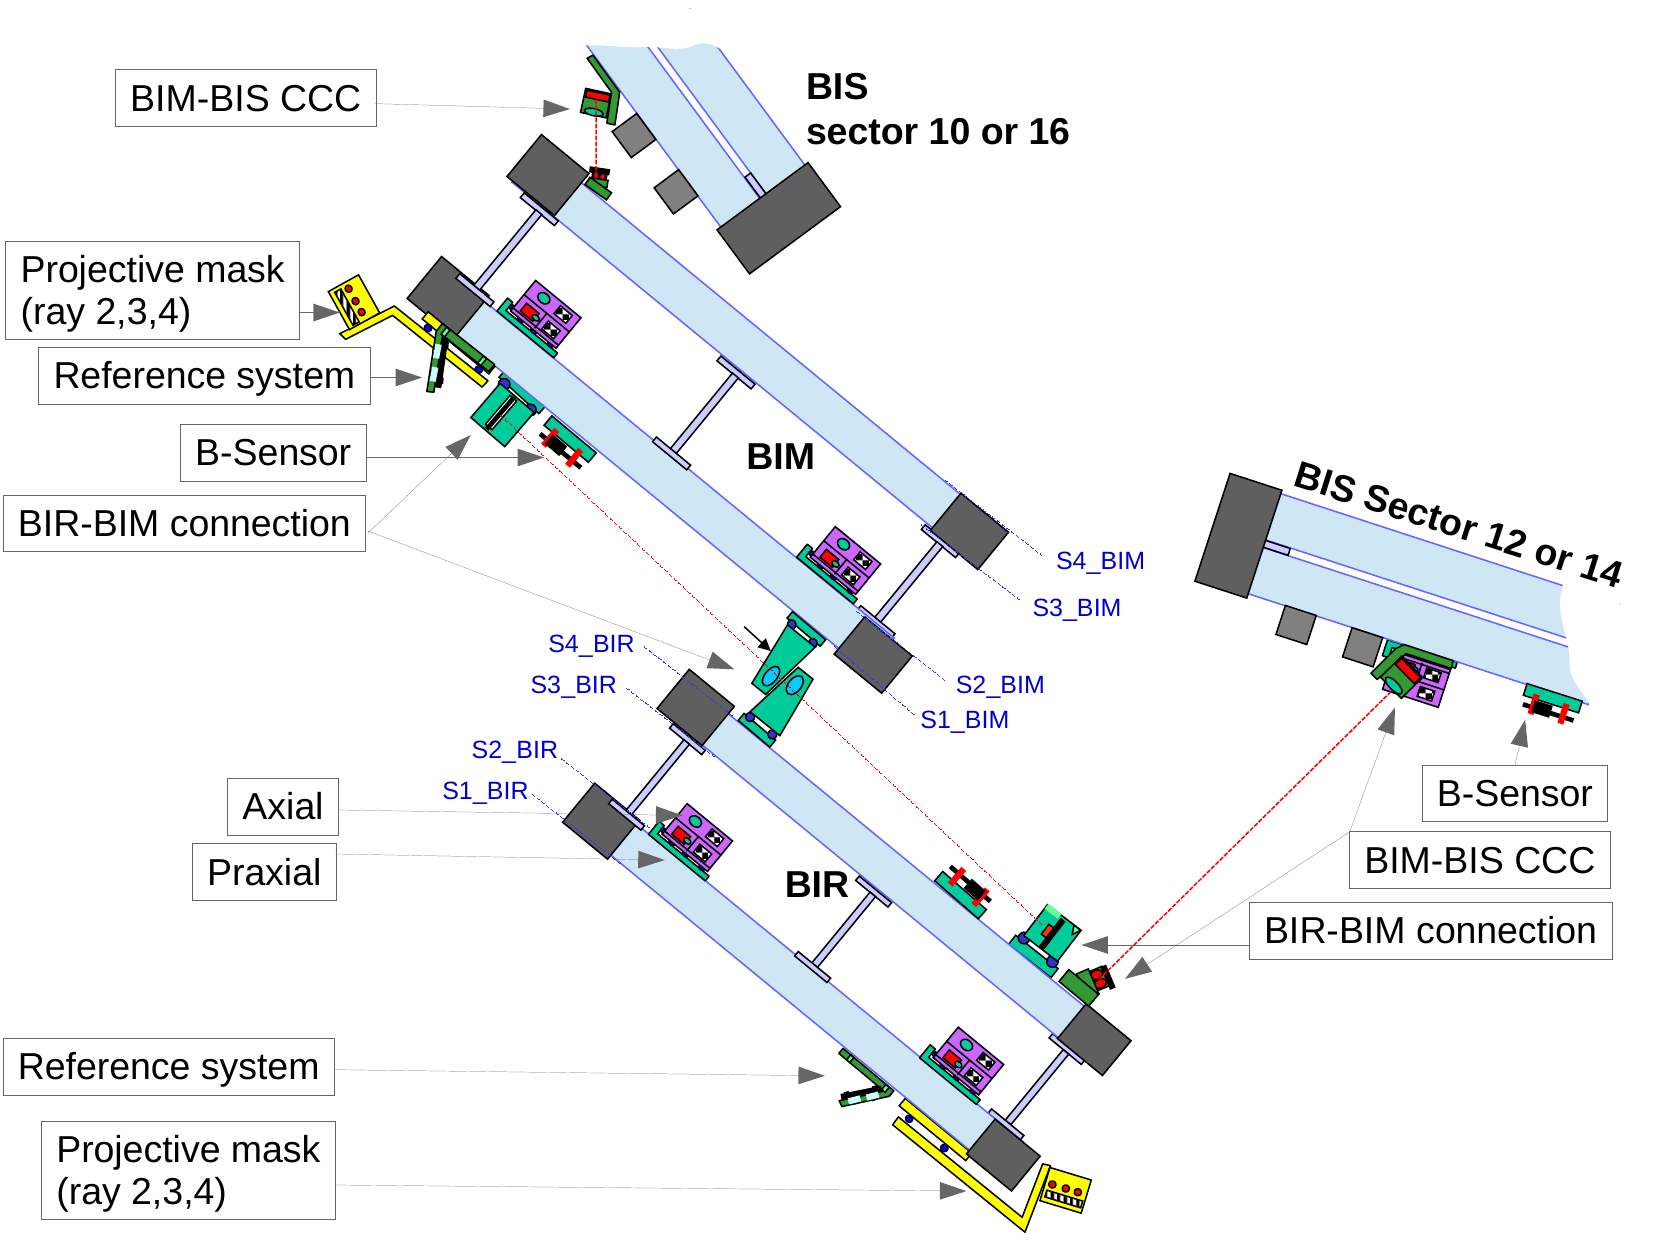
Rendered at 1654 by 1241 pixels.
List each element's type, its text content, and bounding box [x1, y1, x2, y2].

text_box BIM-BIS CCC [115, 69, 377, 127]
text_box Projective mask (ray 2,3,4) [5, 241, 300, 340]
text_box [527, 404, 536, 416]
text_box [768, 730, 777, 741]
text_box [961, 1062, 991, 1091]
text_box [661, 819, 709, 872]
text_box [947, 1027, 1004, 1078]
text_box [746, 710, 755, 721]
text_box [1047, 956, 1059, 967]
text_box S1_BIM [905, 698, 1025, 742]
text_box [562, 669, 1132, 1233]
text_box [839, 1100, 850, 1107]
text_box Axial [227, 778, 339, 836]
text_box BIM-BIS CCC [1349, 831, 1611, 889]
text_box BIR-BIM connection [3, 495, 366, 552]
text_box [763, 667, 779, 685]
text_box [787, 620, 796, 629]
text_box BIS Sector 12 or 14 [1239, 427, 1646, 608]
text_box [426, 358, 438, 393]
text_box S2_BIR [456, 728, 574, 772]
text_box [498, 379, 509, 389]
text_box BIS sector 10 or 16 [755, 54, 1086, 161]
text_box S1_BIR [427, 769, 544, 813]
text_box [855, 1096, 868, 1104]
text_box B-Sensor [1422, 765, 1608, 822]
text_box [445, 8, 841, 274]
text_box [809, 639, 817, 648]
text_box Projective mask (ray 2,3,4) [41, 1121, 336, 1220]
text_box Reference system [38, 347, 371, 405]
text_box [678, 803, 733, 854]
text_box Reference system [3, 1038, 335, 1096]
text_box [690, 839, 721, 868]
text_box BIR [734, 852, 865, 913]
text_box B-Sensor [180, 424, 367, 482]
text_box [932, 1042, 981, 1095]
text_box [1194, 473, 1624, 736]
text_box [1018, 932, 1029, 943]
text_box S3_BIM [1017, 586, 1137, 630]
text_box S4_BIR [533, 621, 650, 665]
text_box [787, 677, 803, 694]
text_box [328, 134, 1009, 694]
text_box S4_BIM [1041, 539, 1161, 583]
text_box S3_BIR [515, 663, 633, 707]
text_box BIM [696, 424, 831, 485]
text_box [1073, 924, 1082, 934]
text_box [1043, 926, 1052, 936]
text_box Praxial [192, 843, 337, 901]
text_box S2_BIM [941, 663, 1060, 707]
text_box BIR-BIM connection [1249, 902, 1613, 960]
